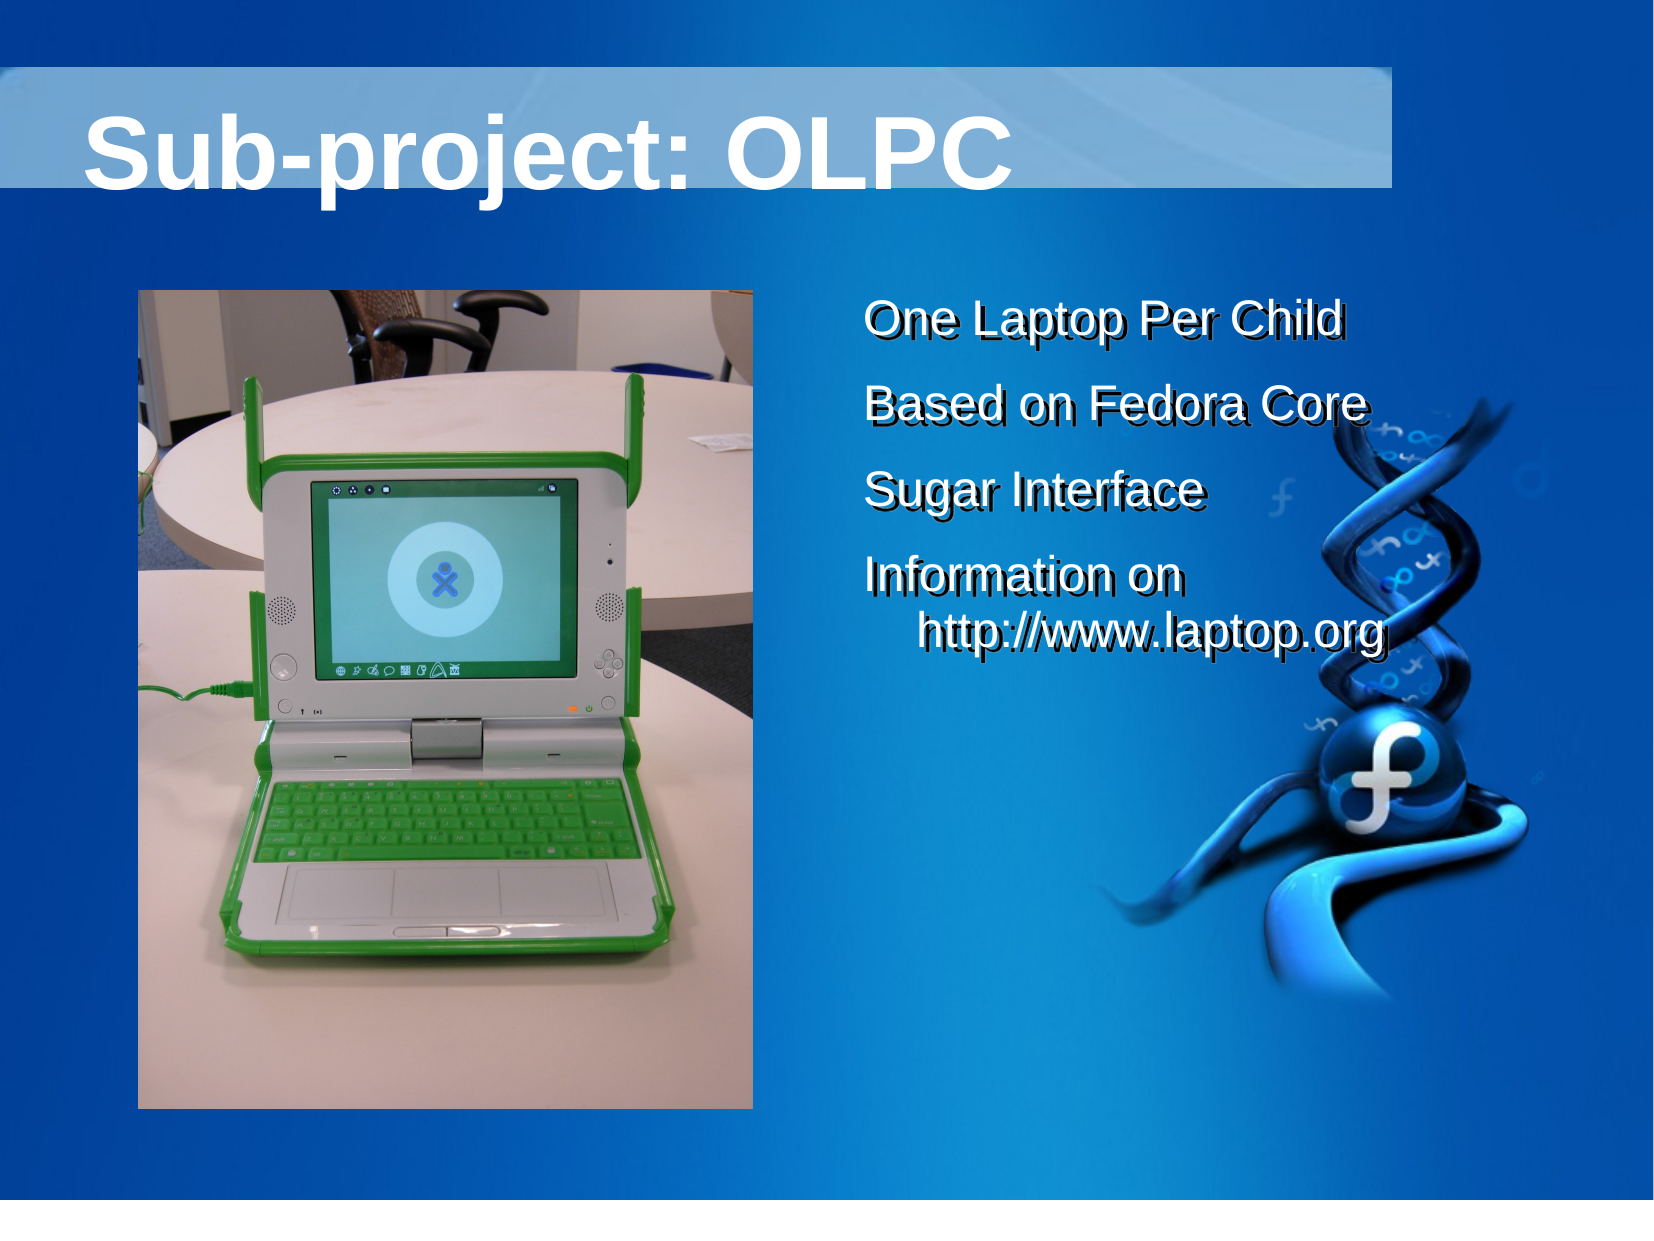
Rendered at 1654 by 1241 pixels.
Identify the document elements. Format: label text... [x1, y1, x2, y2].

title Sub-project: OLPC [82, 49, 1571, 257]
picture [0, 0, 1654, 1200]
list One Laptop Per Child Based on Fedora Core Sugar Interface Information on http://www.laptop.org [845, 290, 1572, 1109]
